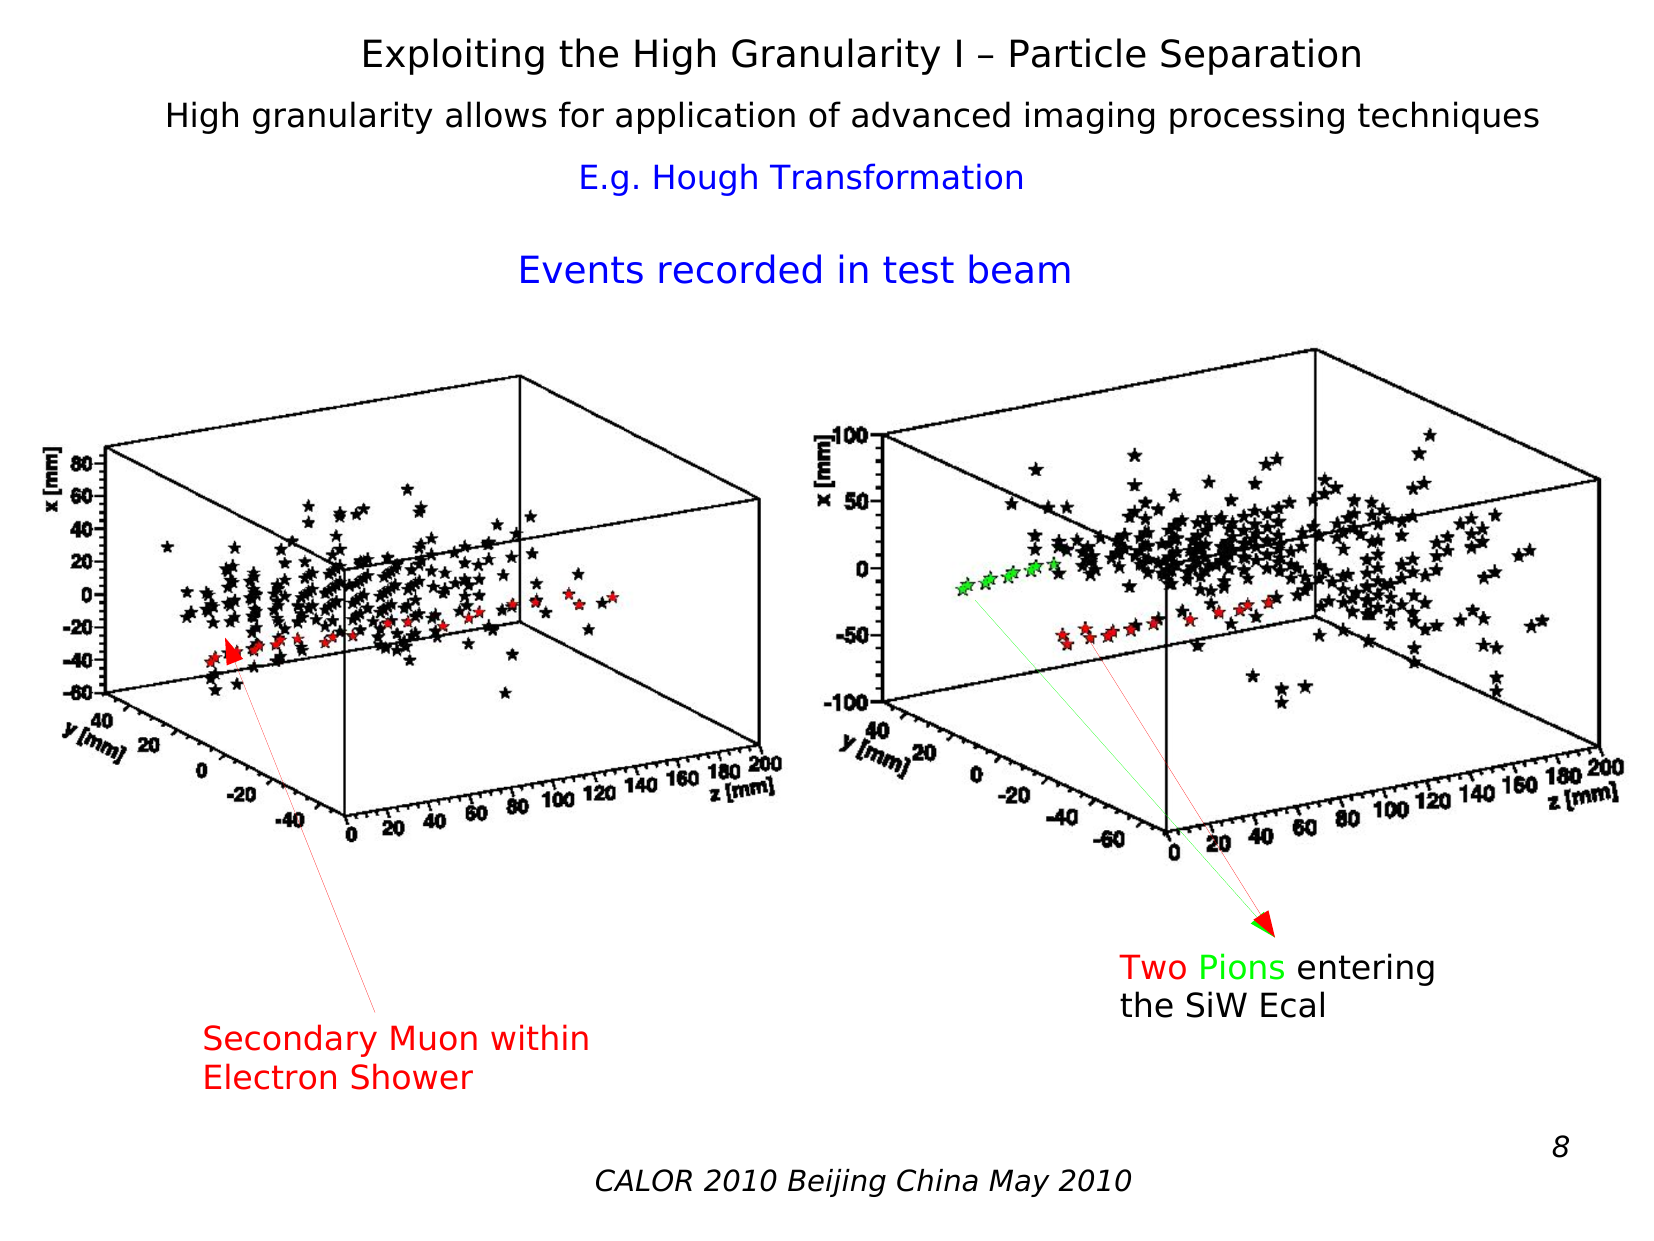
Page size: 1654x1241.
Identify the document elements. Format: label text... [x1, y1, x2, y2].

text_box E.g. Hough Transformation [563, 151, 1041, 205]
text_box Exploiting the High Granularity I – Particle Separation [345, 25, 1380, 85]
picture [5, 337, 788, 868]
picture [789, 313, 1648, 885]
text_box Two Pions entering the SiW Ecal [1105, 941, 1452, 1033]
text_box Events recorded in test beam [502, 241, 1101, 301]
text_box High granularity allows for application of advanced imaging processing techniques [150, 88, 1576, 143]
text_box Secondary Muon within Electron Shower [187, 1012, 617, 1105]
